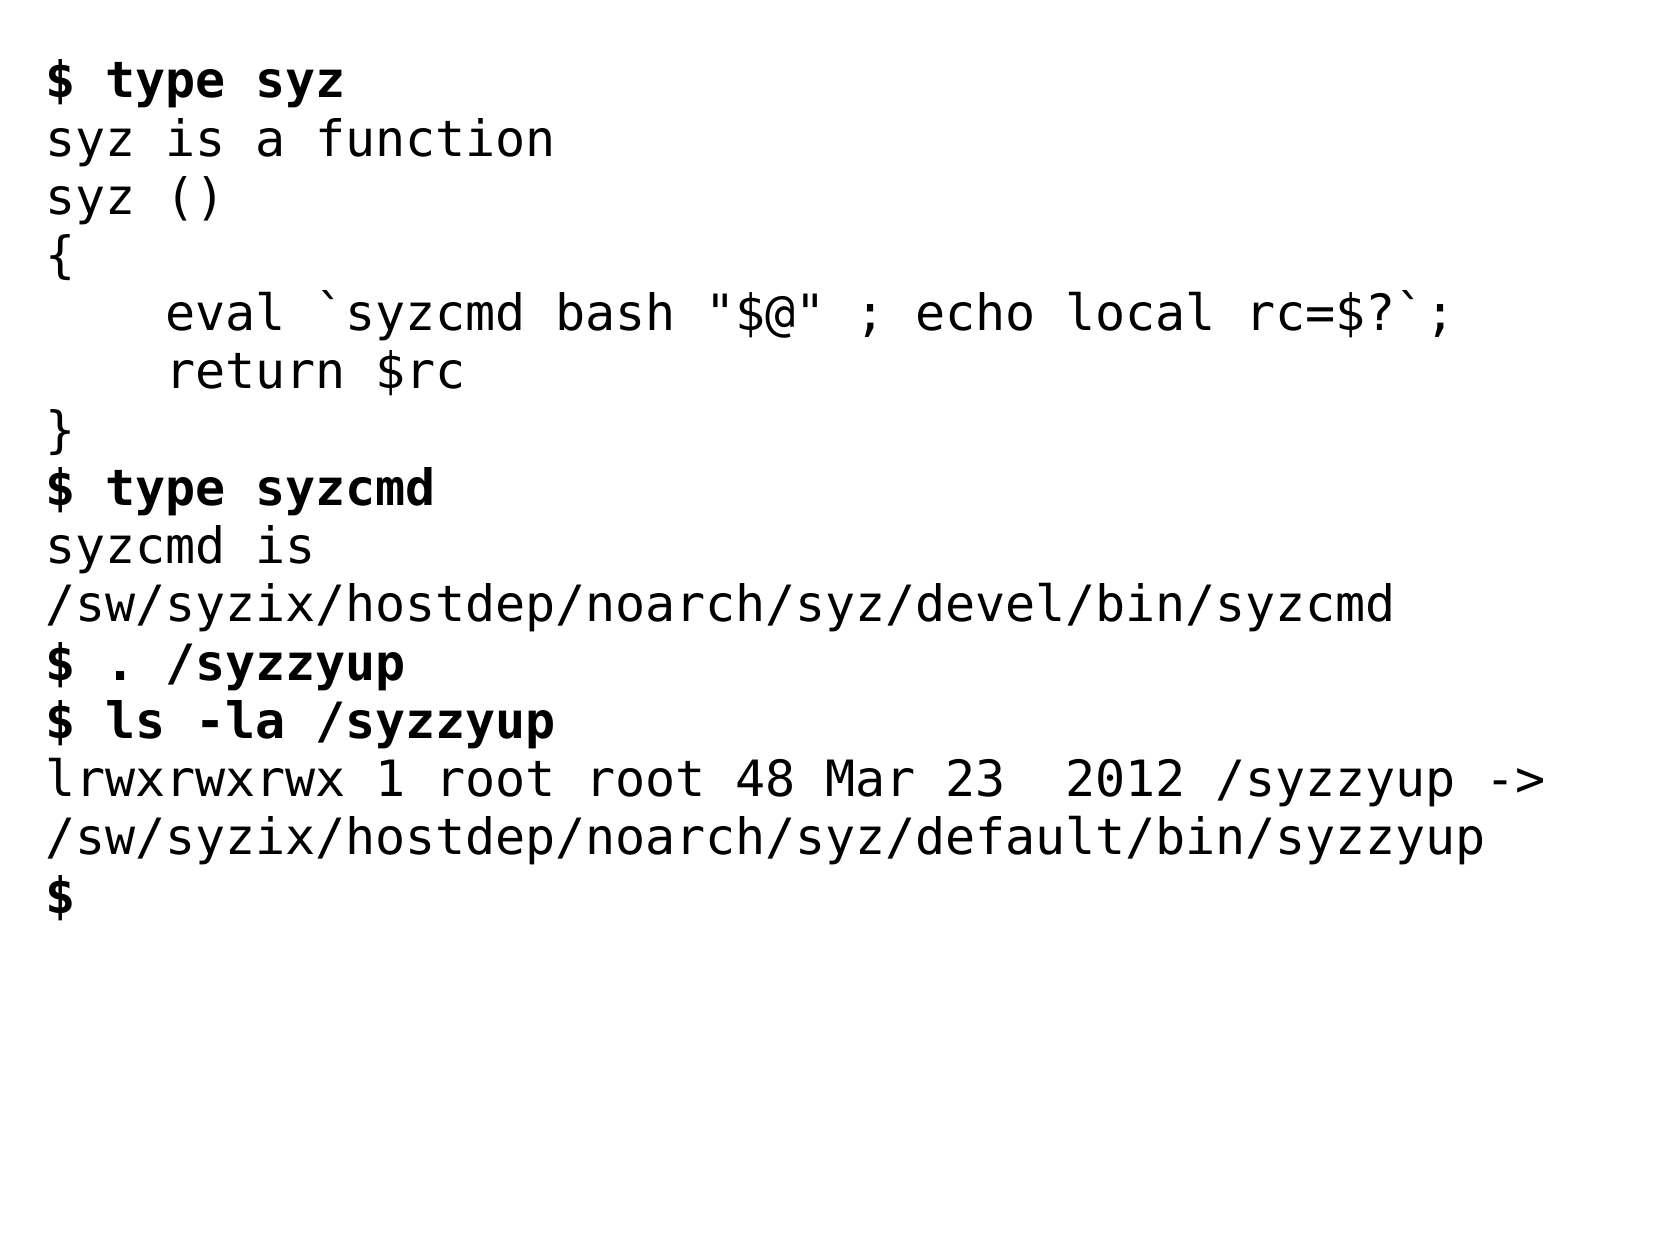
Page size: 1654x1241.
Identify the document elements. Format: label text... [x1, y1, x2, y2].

list $ type syz syz is a function syz () { eval `syzcmd bash "$@" ; echo local rc=$?`; return $rc } $ type syzcmd syzcmd is /sw/syzix/hostdep/noarch/syz/devel/bin/syzcmd $ . /syzzyup $ ls -la /syzzyup lrwxrwxrwx 1 root root 48 Mar 23 2012 /syzzyup -> /sw/syzix/hostdep/noarch/syz/default/bin/syzzyup $ [45, 51, 1636, 1217]
